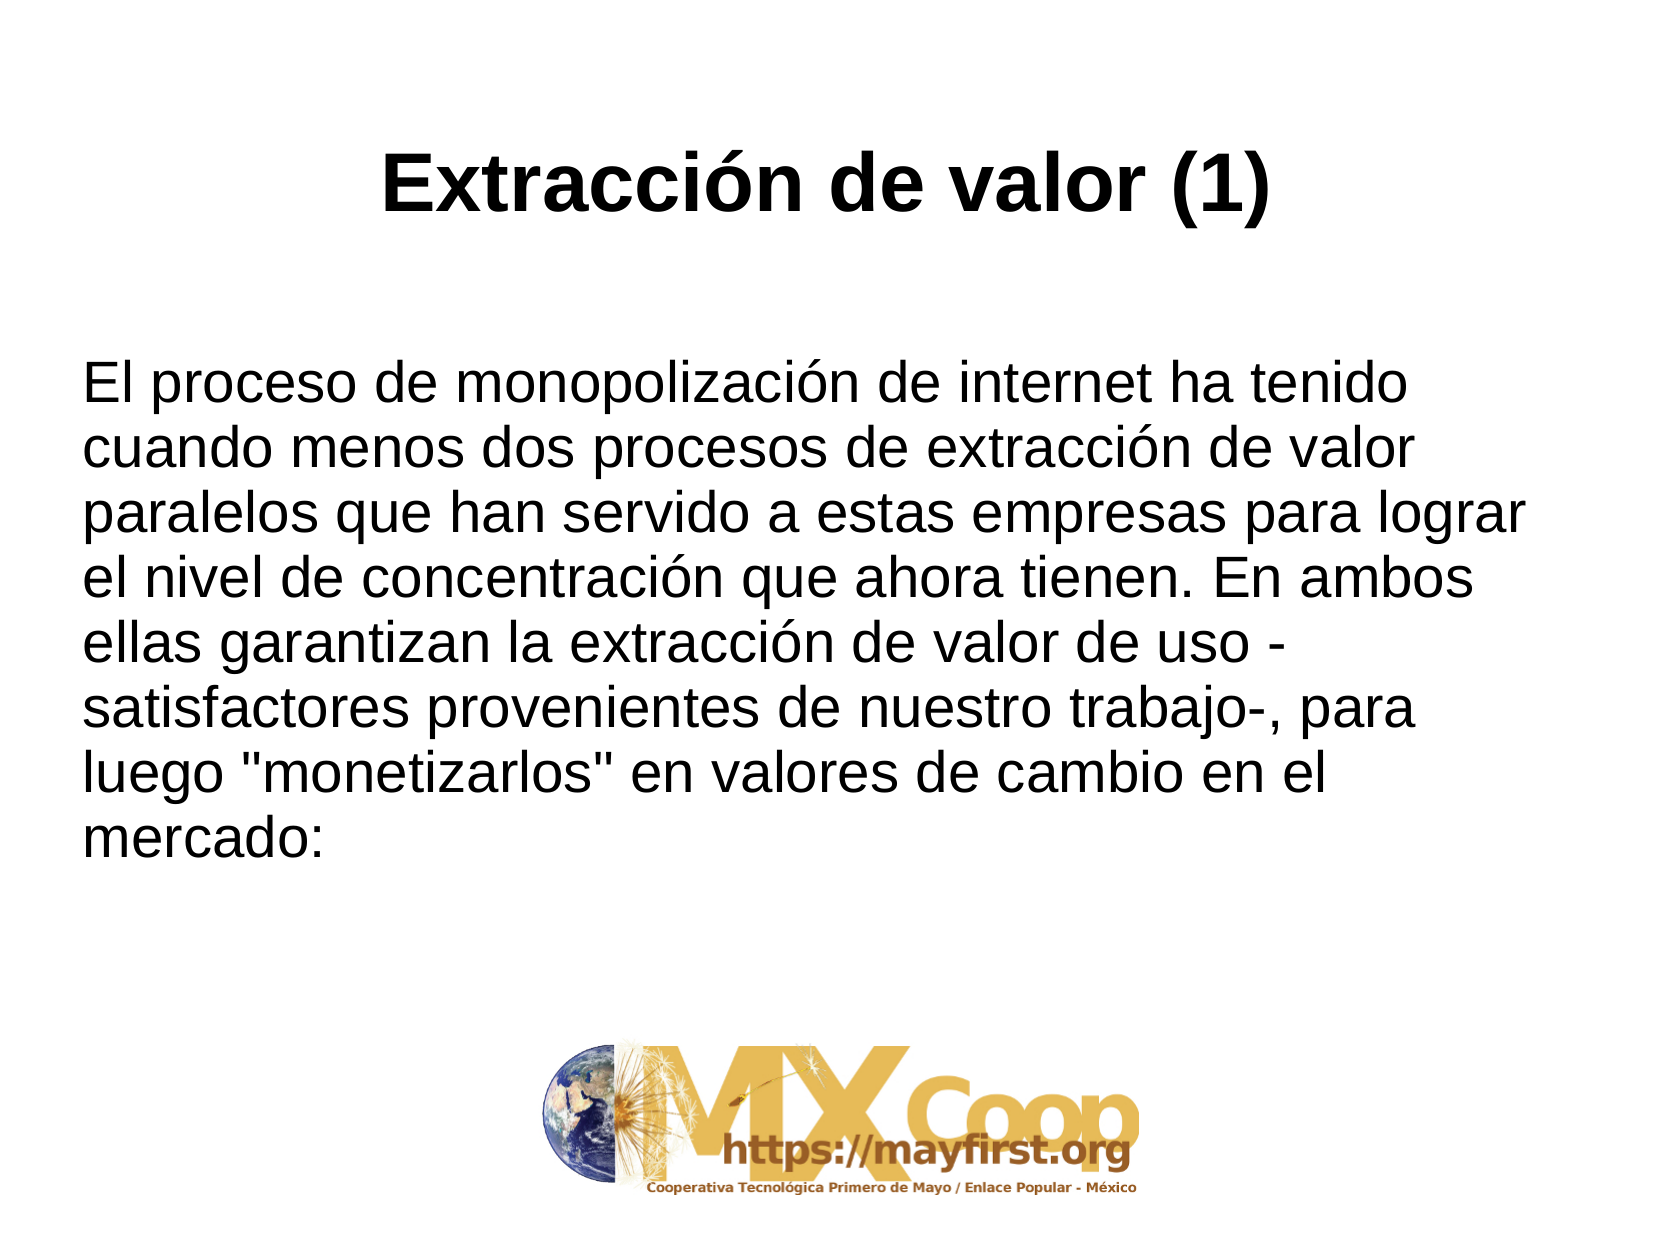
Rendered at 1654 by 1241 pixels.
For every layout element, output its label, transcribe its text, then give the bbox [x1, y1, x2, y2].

title Extracción de valor (1) [82, 78, 1571, 287]
list El proceso de monopolización de internet ha tenido cuando menos dos procesos de extracción de valor paralelos que han servido a estas empresas para lograr el nivel de concentración que ahora tienen. En ambos ellas garantizan la extracción de valor de uso -satisfactores provenientes de nuestro trabajo-, para luego "monetizarlos" en valores de cambio en el mercado: [82, 349, 1571, 930]
picture [538, 1034, 1139, 1195]
